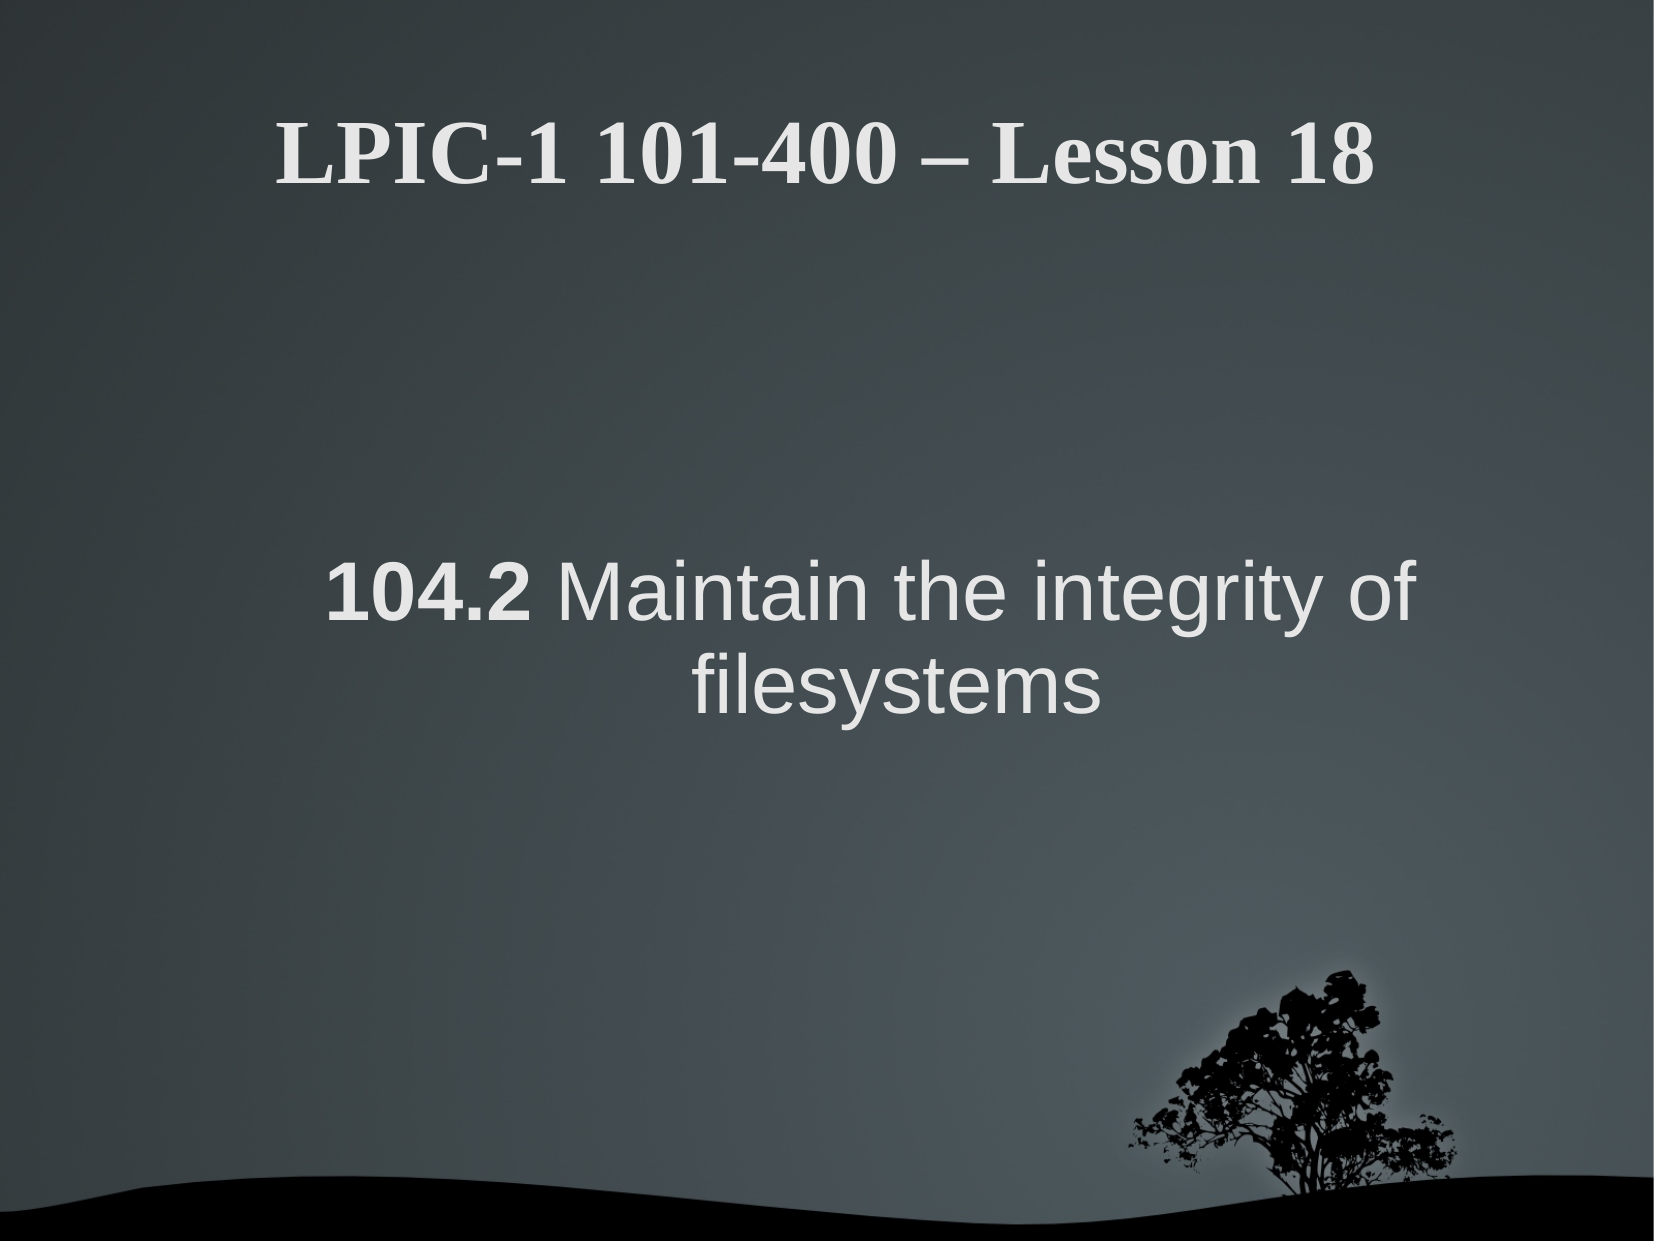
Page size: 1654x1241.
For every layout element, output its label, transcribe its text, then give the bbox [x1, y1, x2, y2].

title LPIC-1 101-400 – Lesson 18 [82, 49, 1571, 257]
list 104.2 Maintain the integrity of filesystems [82, 290, 1571, 1109]
picture [0, 0, 1654, 1241]
